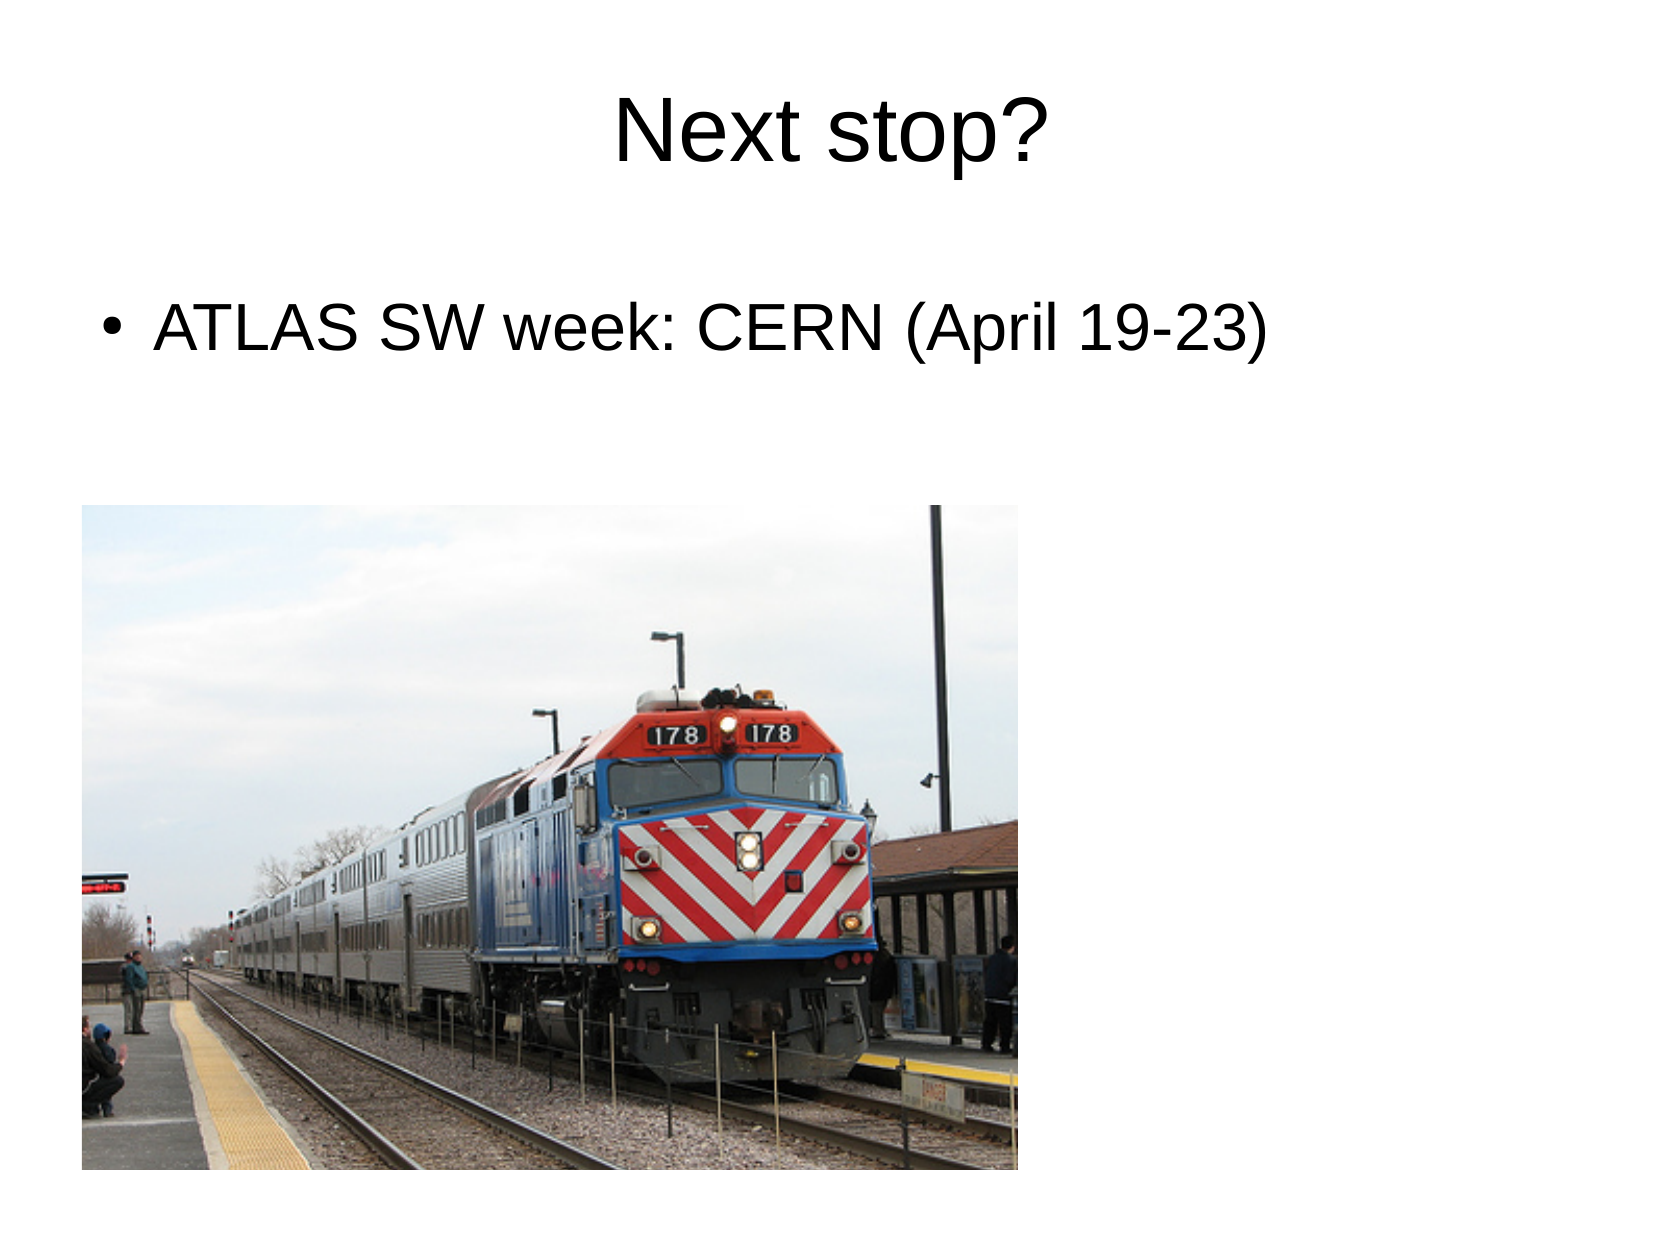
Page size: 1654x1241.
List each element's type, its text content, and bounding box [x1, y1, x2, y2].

title Next stop? [87, 26, 1576, 234]
picture [81, 505, 1018, 1170]
list ATLAS SW week: CERN (April 19-23) [82, 290, 1571, 1109]
